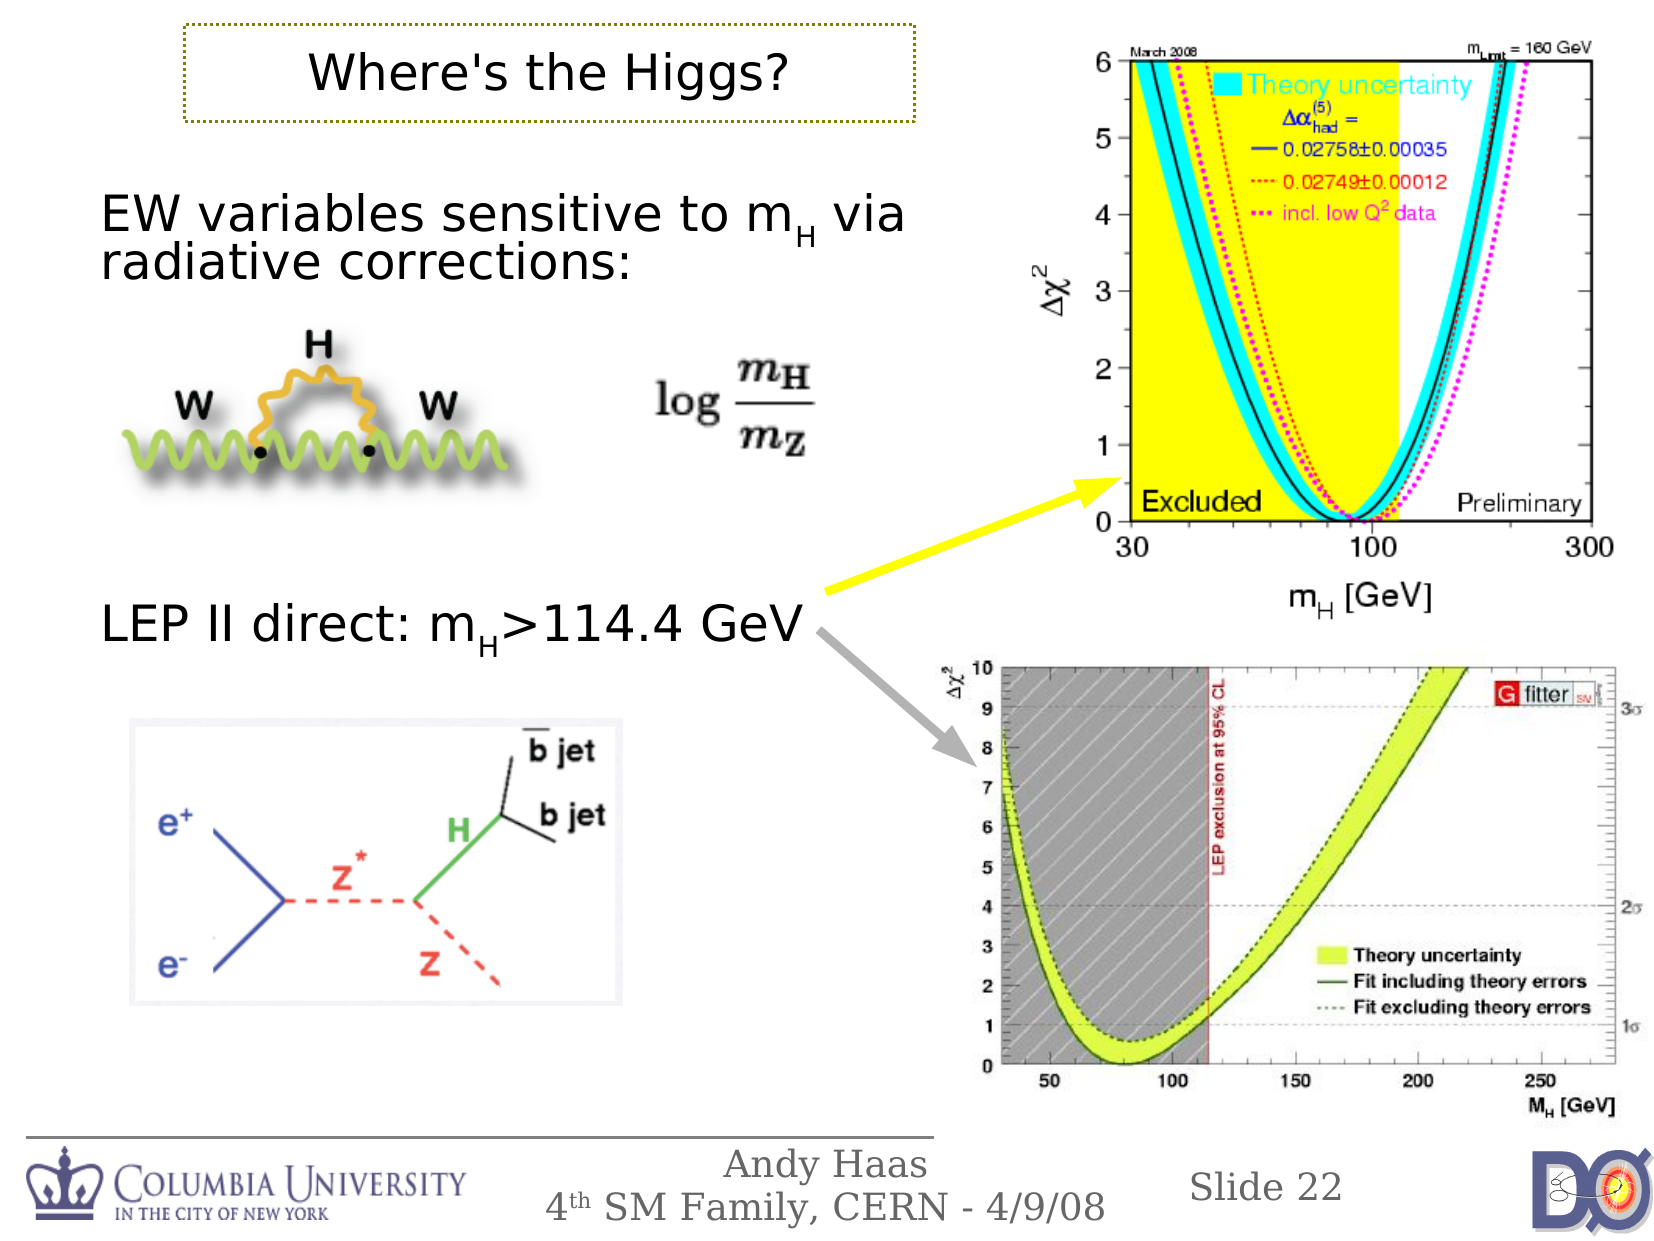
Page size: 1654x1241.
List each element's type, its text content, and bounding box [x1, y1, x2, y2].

picture [1031, 24, 1615, 637]
picture [934, 653, 1654, 1140]
list EW variables sensitive to mH via radiative corrections: LEP II direct: mH>114.4 GeV [30, 140, 1076, 1125]
title Where's the Higgs? [184, 24, 915, 122]
